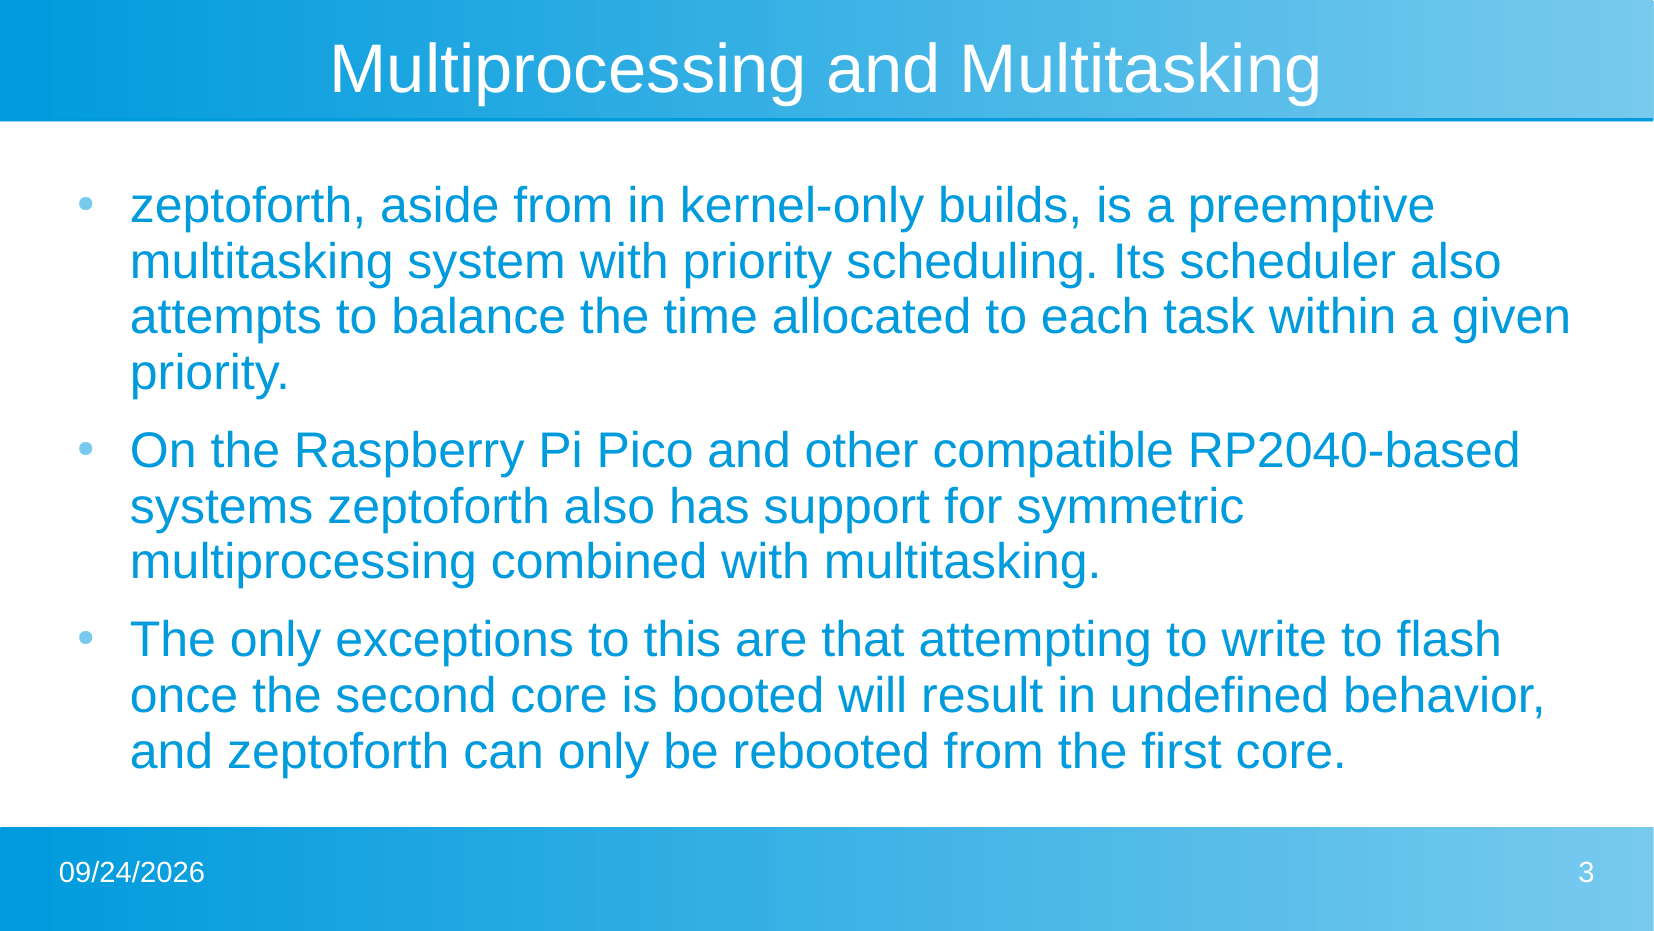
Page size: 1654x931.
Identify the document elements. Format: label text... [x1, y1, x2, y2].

title Multiprocessing and Multitasking [59, 29, 1595, 108]
list zeptoforth, aside from in kernel-only builds, is a preemptive multitasking system with priority scheduling. Its scheduler also attempts to balance the time allocated to each task within a given priority. On the Raspberry Pi Pico and other compatible RP2040-based systems zeptoforth also has support for symmetric multiprocessing combined with multitasking. The only exceptions to this are that attempting to write to flash once the second core is booted will result in undefined behavior, and zeptoforth can only be rebooted from the first core. [59, 177, 1595, 768]
